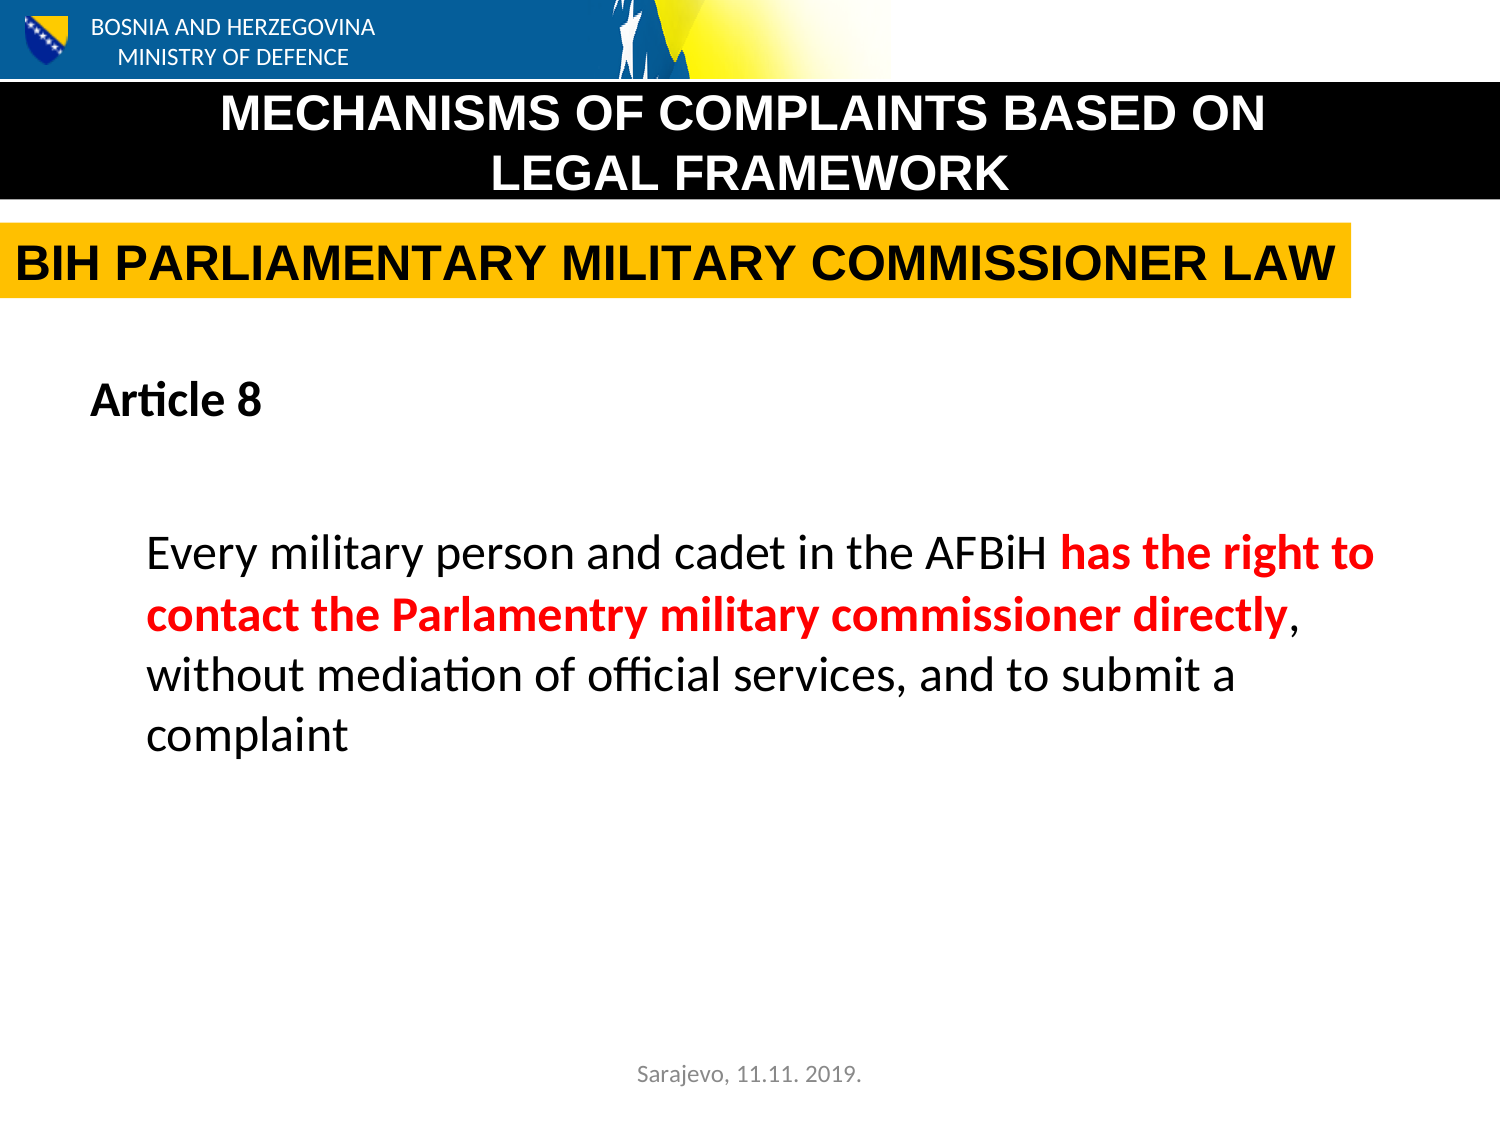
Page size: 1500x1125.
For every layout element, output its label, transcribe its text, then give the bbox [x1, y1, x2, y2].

list Article 8 Every military person and cadet in the AFBiH has the right to contact the Parlamentry military commissioner directly, without mediation of official services, and to submit a complaint [75, 359, 1426, 1102]
picture [0, 0, 1500, 79]
text_box Sarajevo, 11.11. 2019. [512, 1042, 988, 1103]
text_box MECHANISMS OF COMPLAINTS BASED ON LEGAL FRAMEWORK [0, 82, 1500, 200]
text_box BIH PARLIAMENTARY MILITARY COMMISSIONER LAW [0, 222, 1352, 299]
